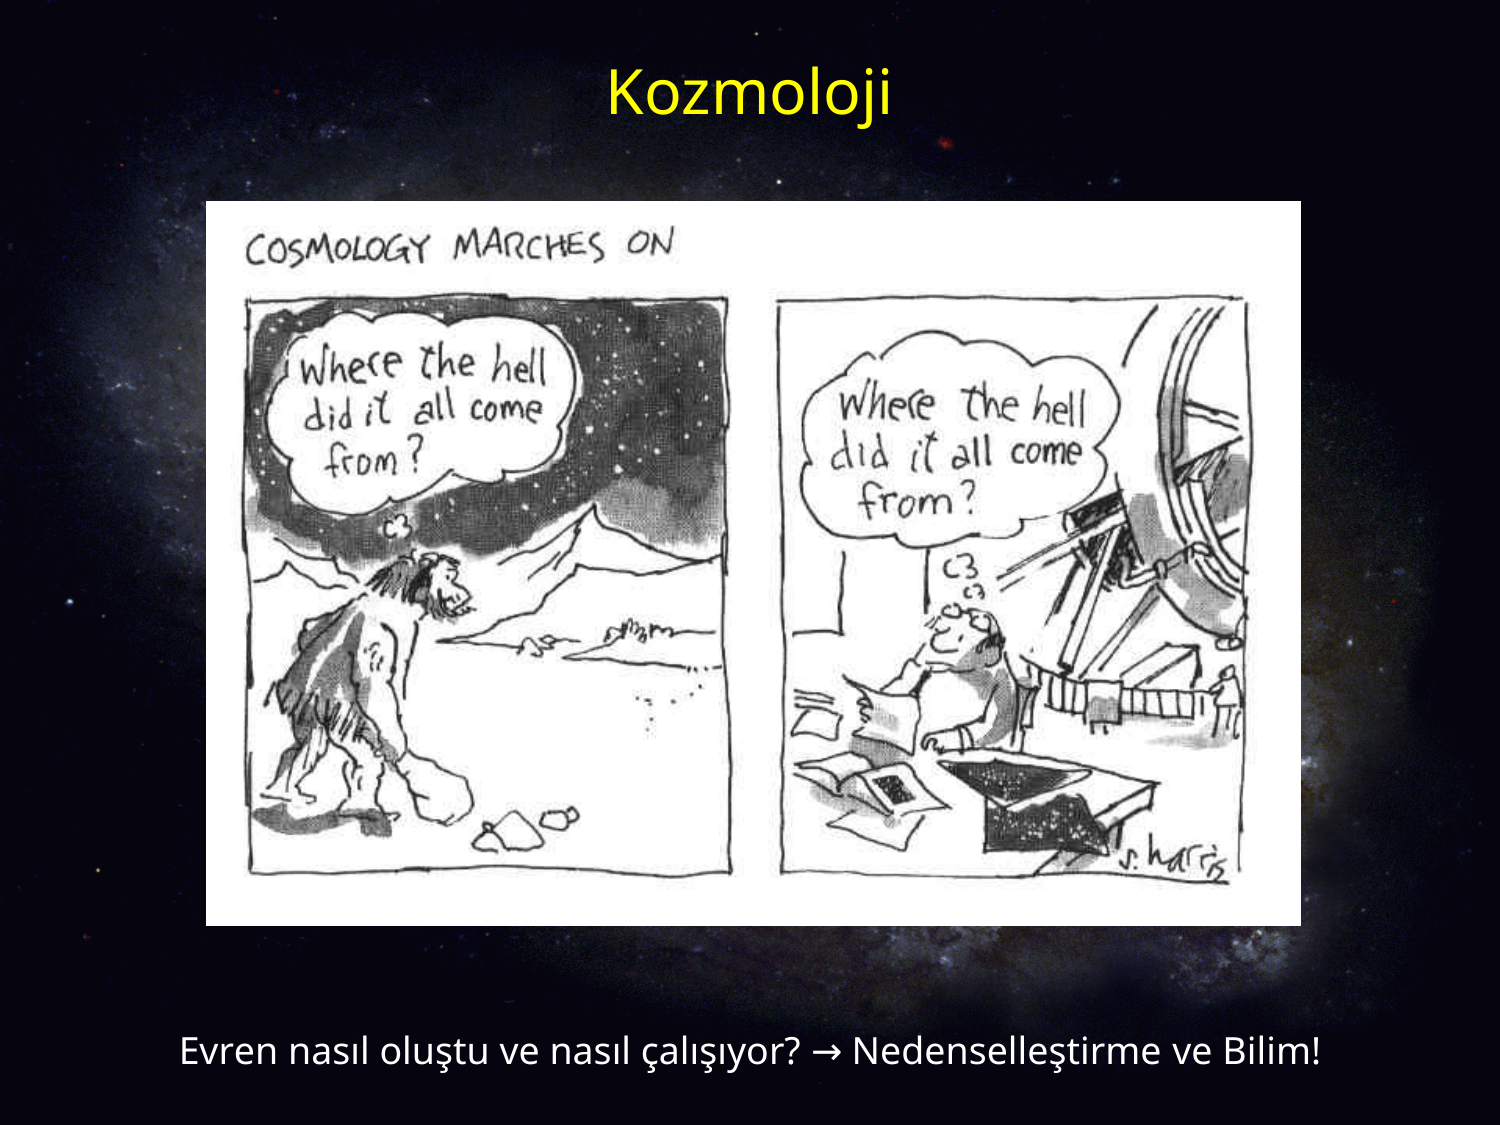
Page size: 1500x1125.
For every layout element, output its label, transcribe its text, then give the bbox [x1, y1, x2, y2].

picture [0, 0, 1500, 1125]
title Kozmoloji [75, 45, 1426, 233]
text_box Evren nasıl oluştu ve nasıl çalışıyor? → Nedenselleştirme ve Bilim! [15, 1020, 1486, 1080]
